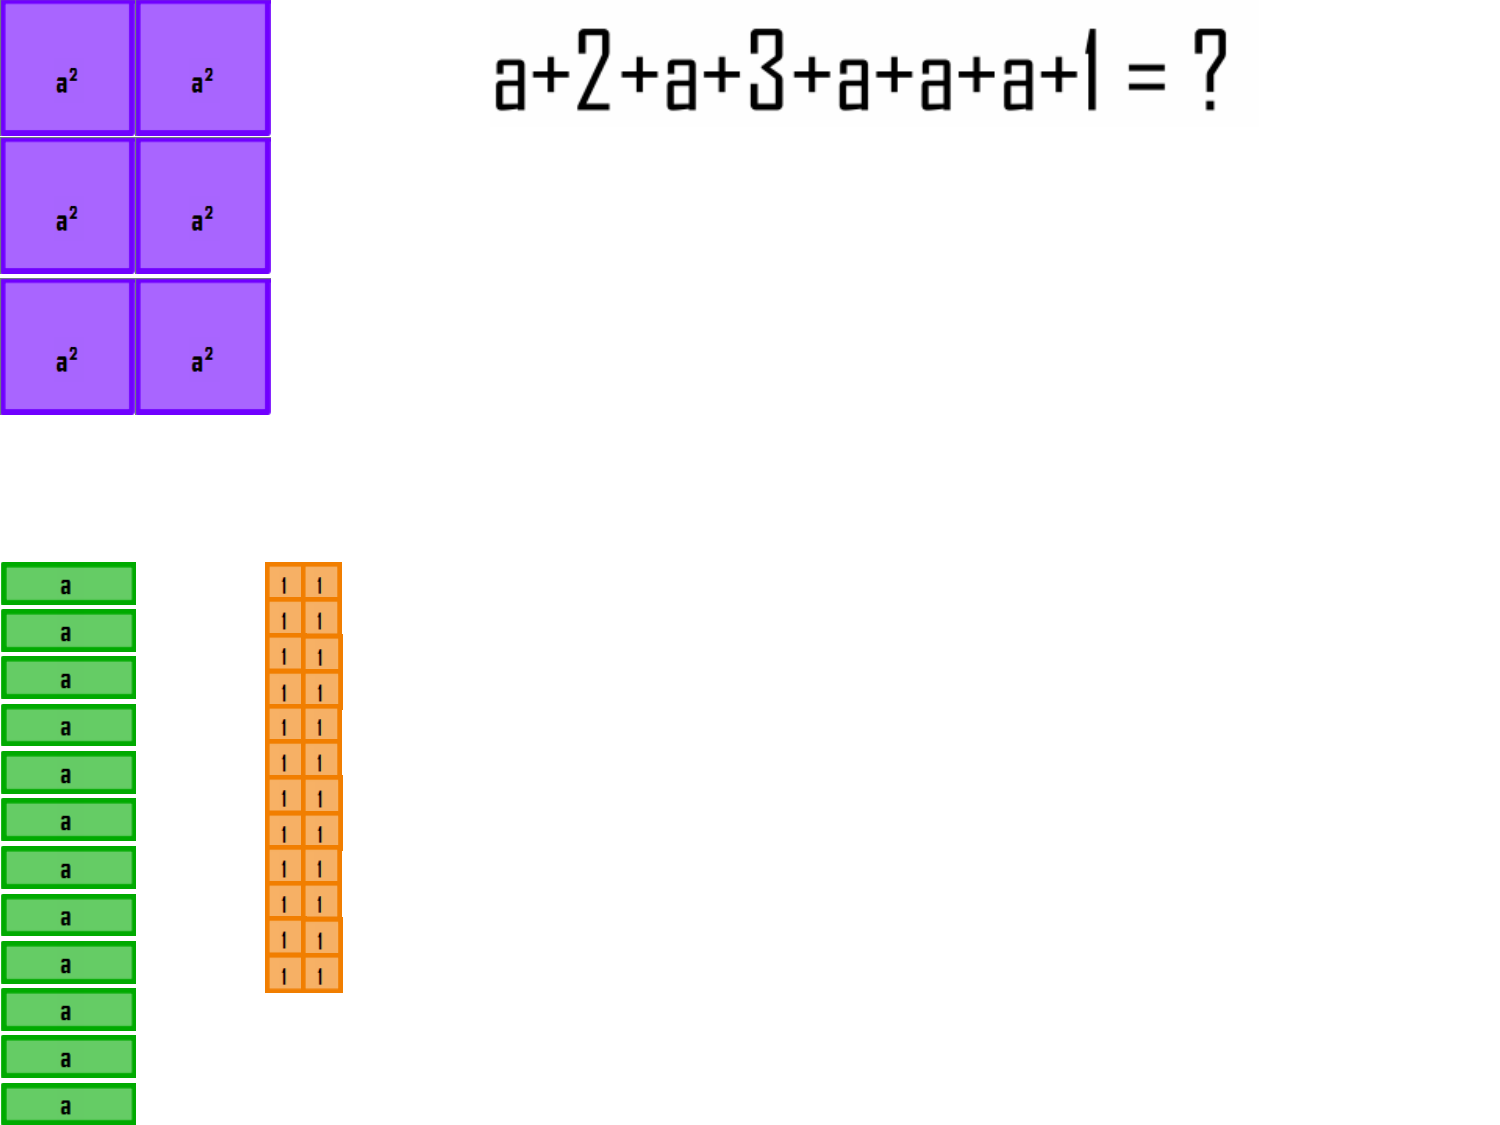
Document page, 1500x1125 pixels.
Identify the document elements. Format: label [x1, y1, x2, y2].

picture [0, 1083, 136, 1125]
picture [490, 0, 1259, 127]
picture [0, 609, 136, 652]
picture [0, 846, 136, 889]
picture [265, 562, 343, 993]
picture [0, 562, 136, 605]
picture [0, 1035, 136, 1078]
picture [0, 751, 136, 794]
picture [0, 704, 136, 747]
picture [0, 656, 136, 699]
picture [0, 988, 136, 1031]
picture [0, 941, 136, 984]
picture [0, 894, 136, 936]
picture [0, 278, 271, 415]
picture [0, 137, 271, 274]
picture [0, 0, 271, 136]
picture [0, 798, 136, 841]
